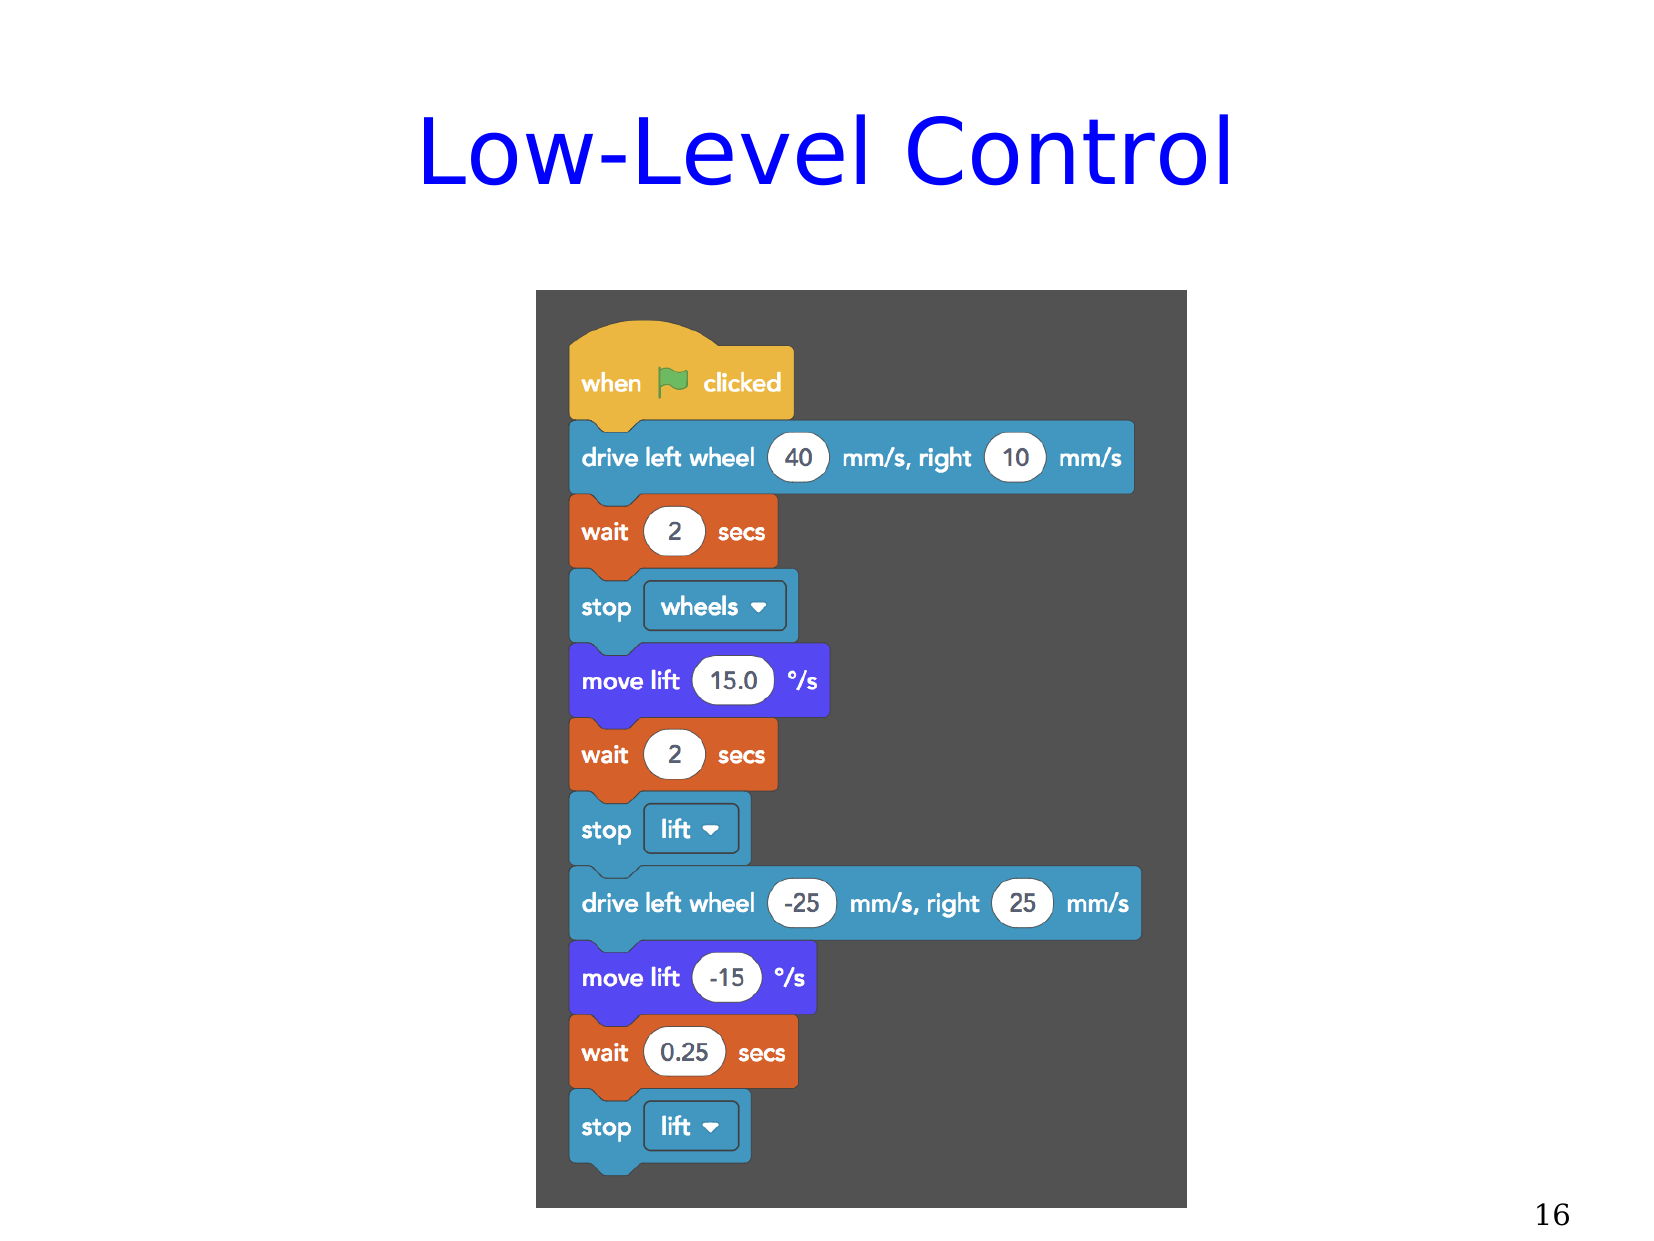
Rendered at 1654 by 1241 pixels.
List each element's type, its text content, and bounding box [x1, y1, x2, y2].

picture [536, 290, 1187, 1208]
title Low-Level Control [82, 49, 1571, 257]
